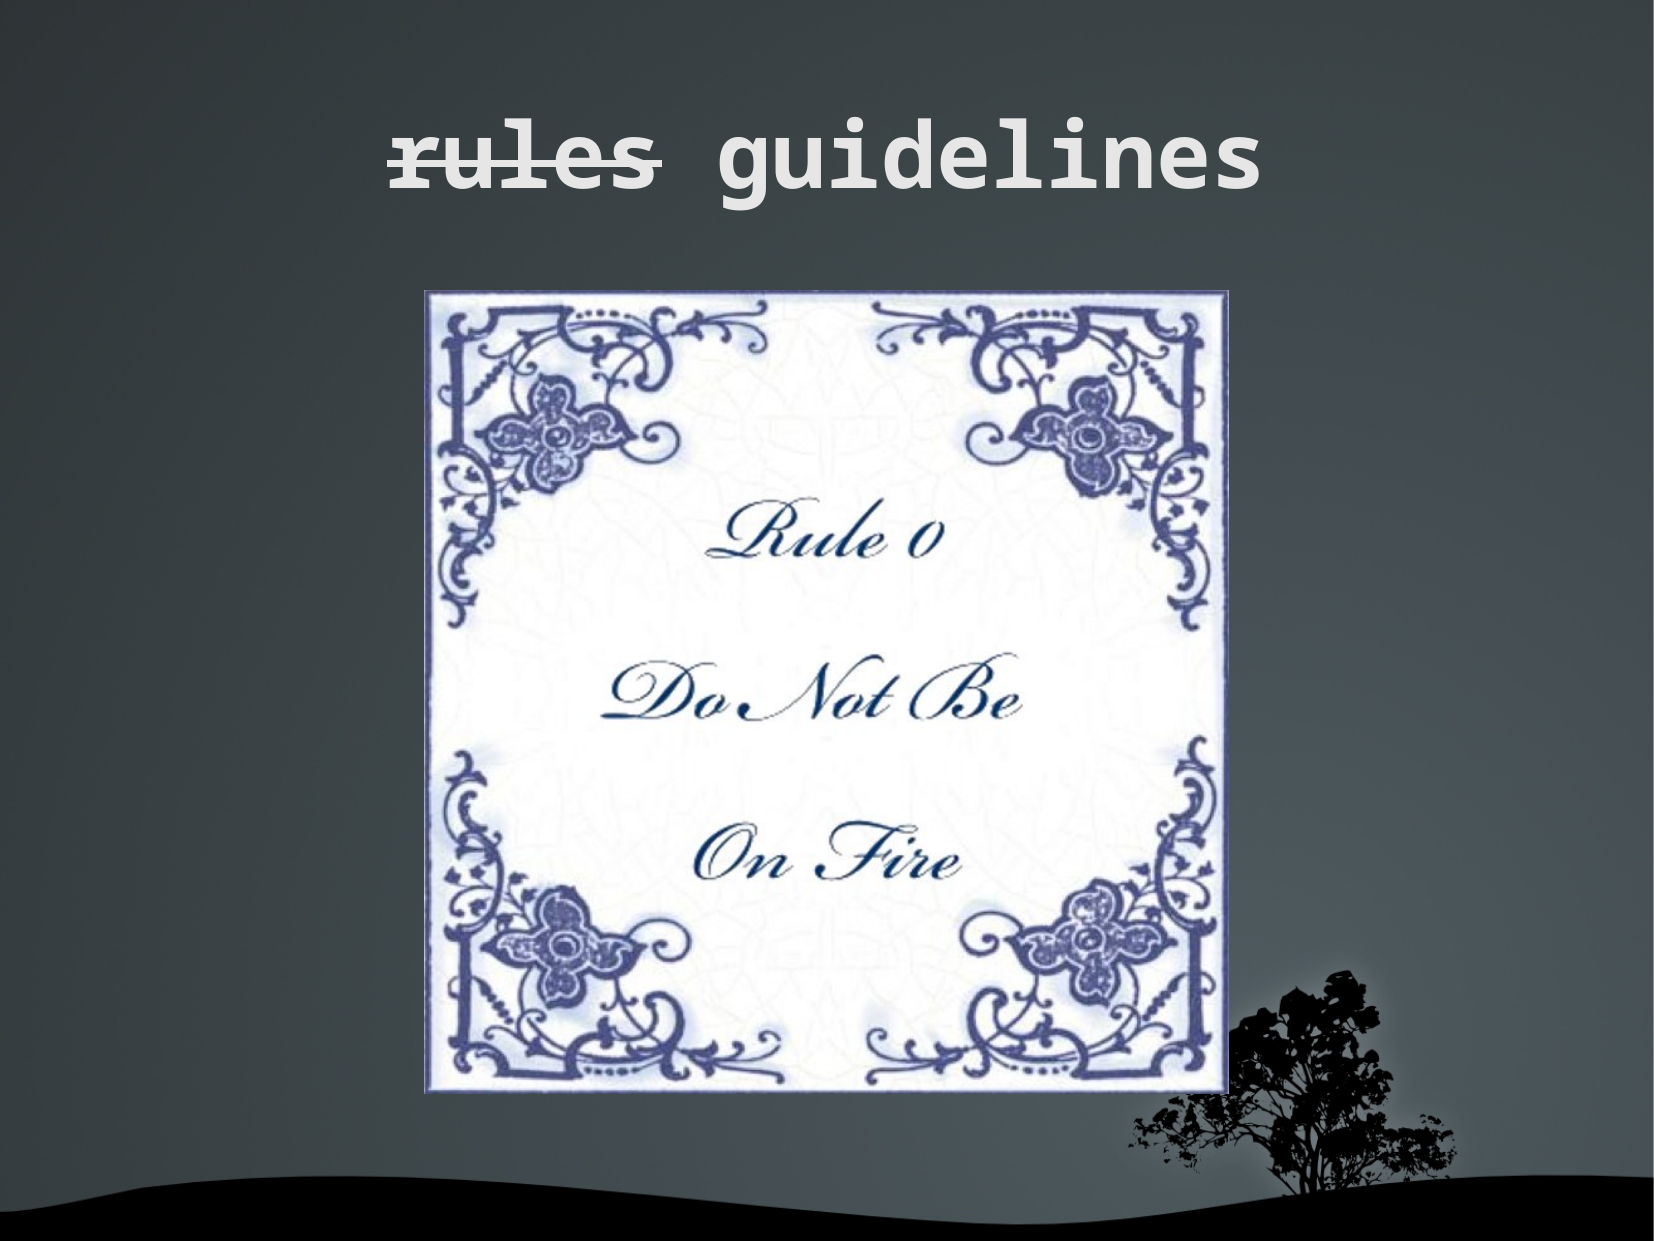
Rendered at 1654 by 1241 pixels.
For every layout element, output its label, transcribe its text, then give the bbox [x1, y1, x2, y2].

picture [0, 0, 1654, 1241]
title rules guidelines [82, 56, 1571, 250]
